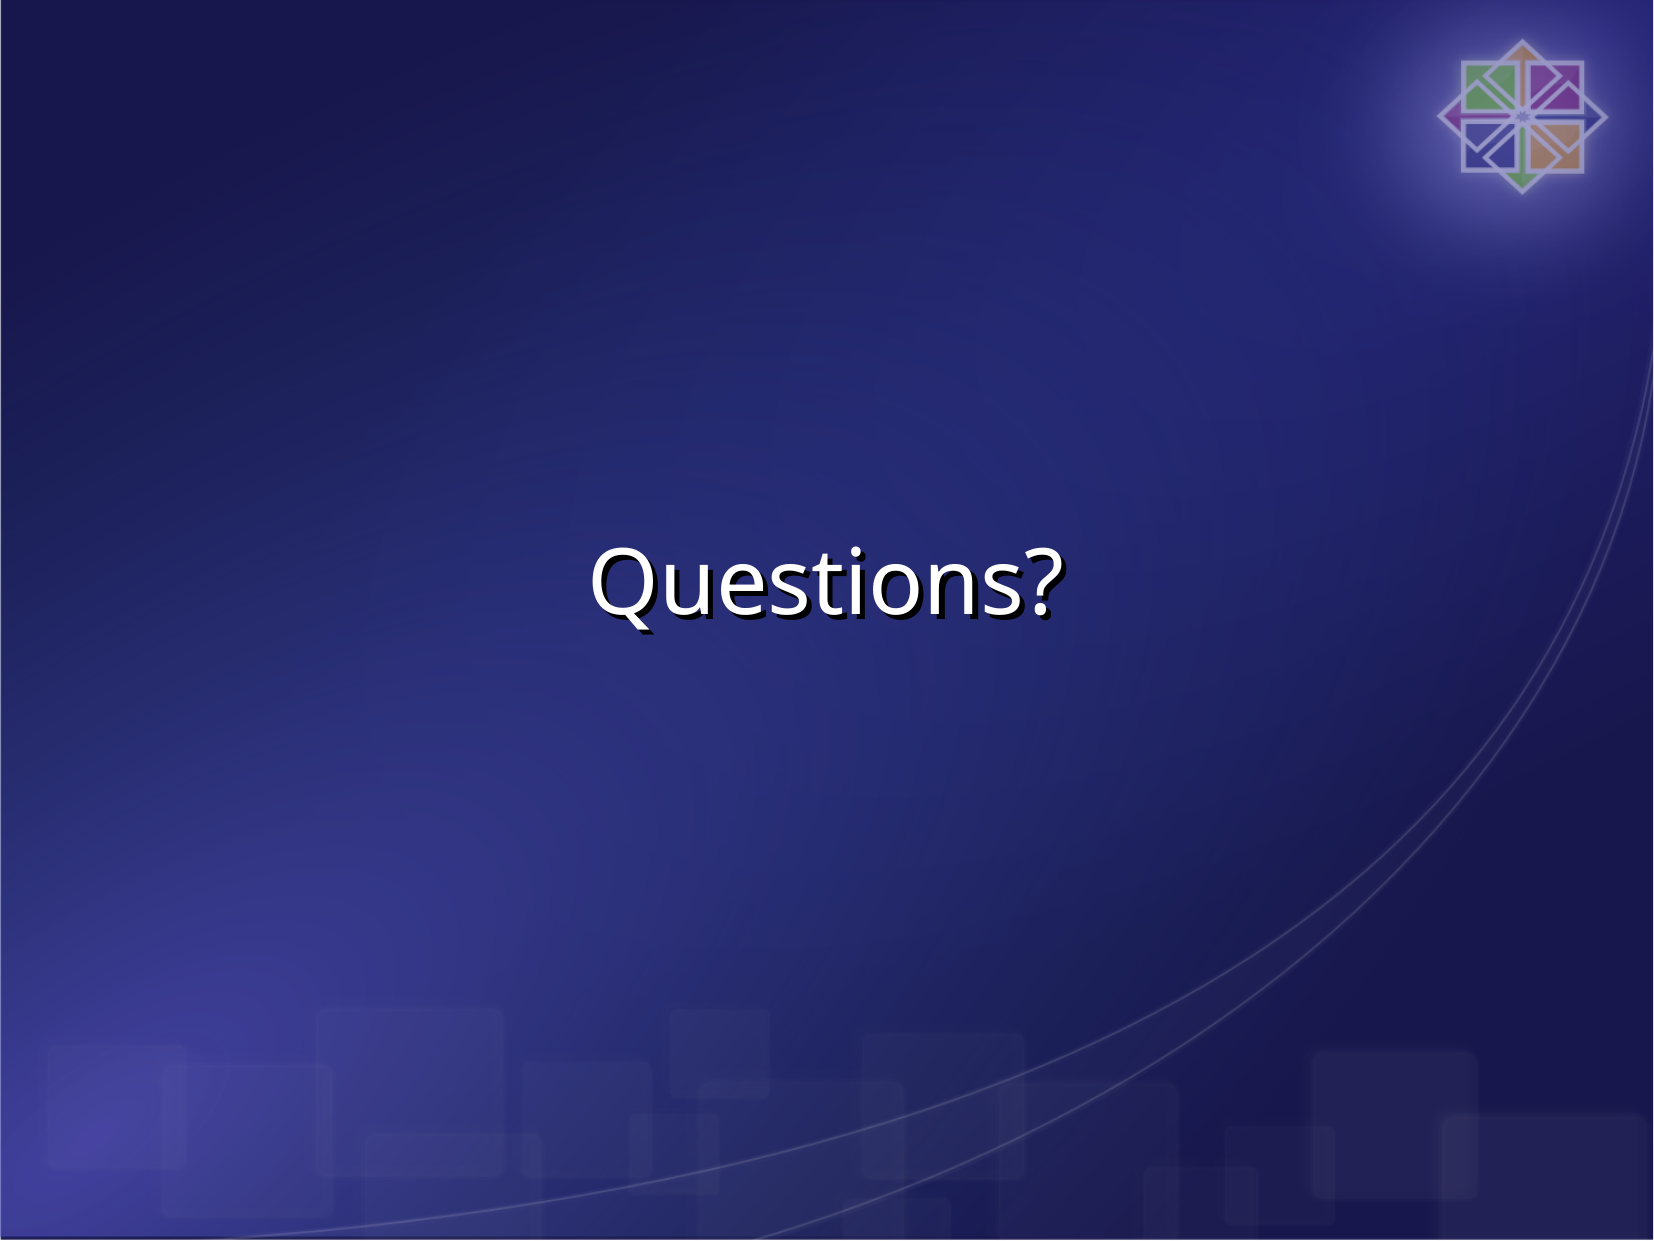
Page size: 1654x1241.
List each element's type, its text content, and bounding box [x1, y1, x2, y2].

title Questions? [82, 49, 1571, 1109]
picture [0, 0, 1654, 1241]
